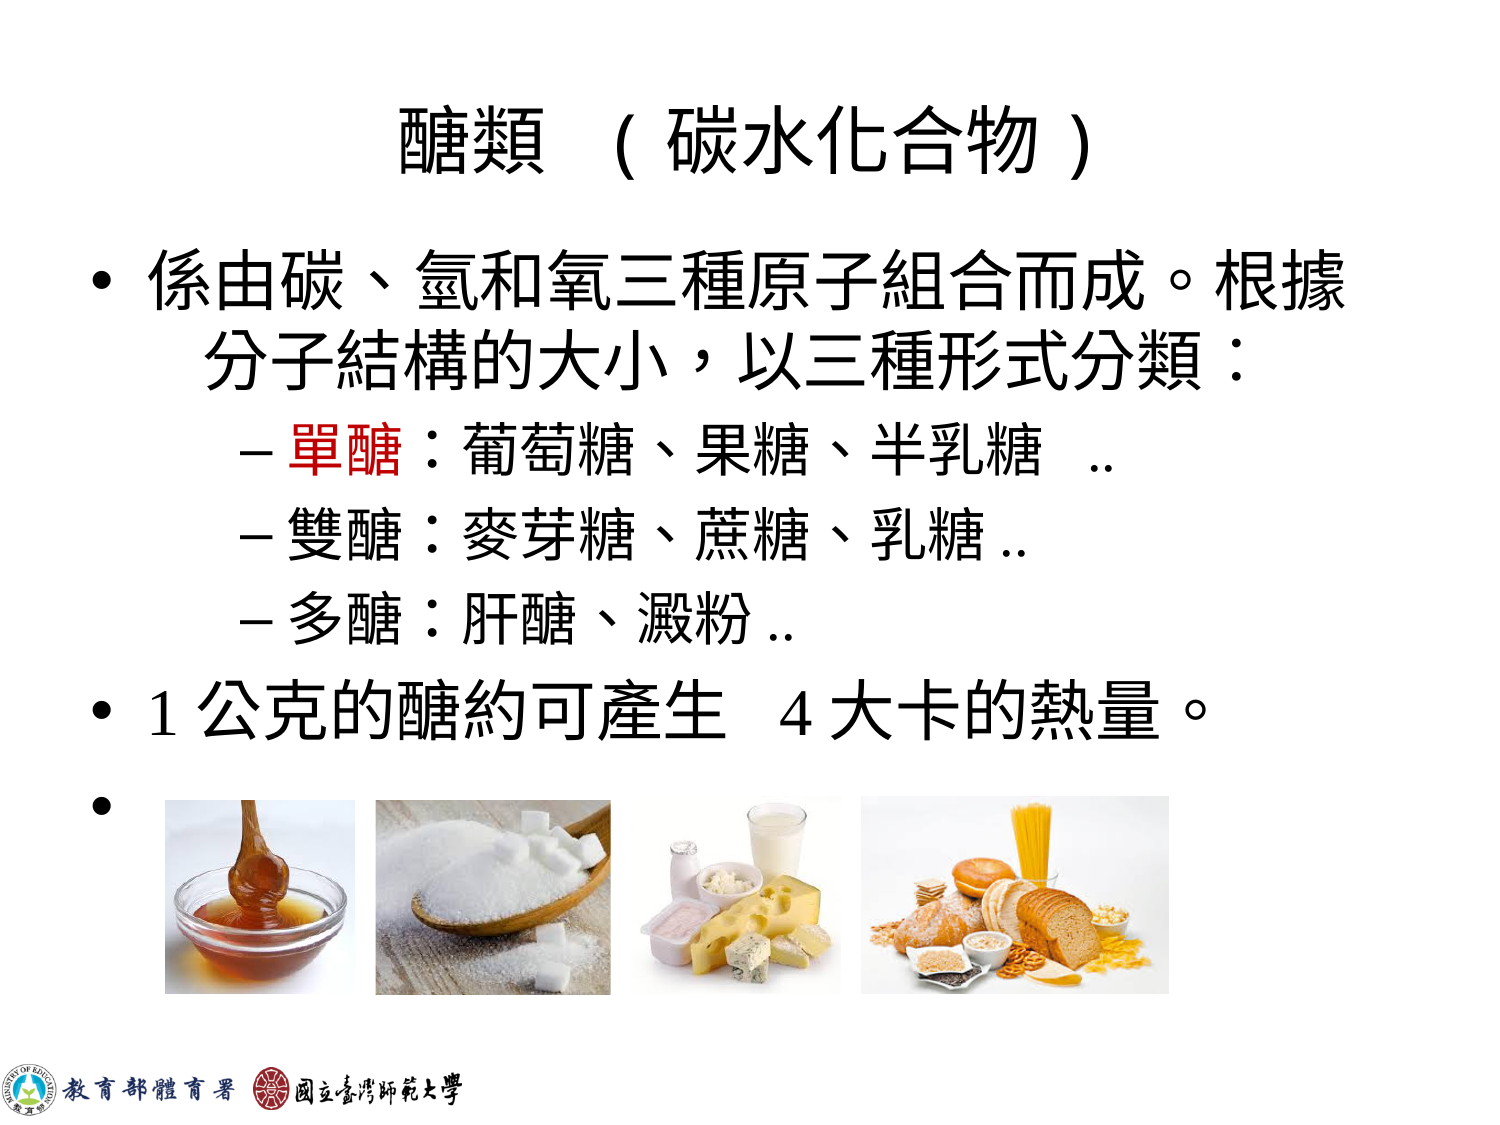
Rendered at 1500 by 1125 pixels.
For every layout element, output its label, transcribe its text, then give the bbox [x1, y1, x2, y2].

title 醣類 (碳水化合物) [75, 45, 1426, 231]
picture [165, 800, 355, 995]
picture [375, 800, 611, 995]
list 係由碳、氫和氧三種原子組合而成。根據分子結構的大小，以三種形式分類︰ 單醣：葡萄糖、果糖、半乳糖 .. 雙醣：麥芽糖、蔗糖、乳糖.. 多醣：肝醣、澱粉.. 1公克的醣約可產生 4大卡的熱量。 [75, 231, 1426, 974]
picture [631, 796, 841, 995]
picture [861, 796, 1169, 995]
